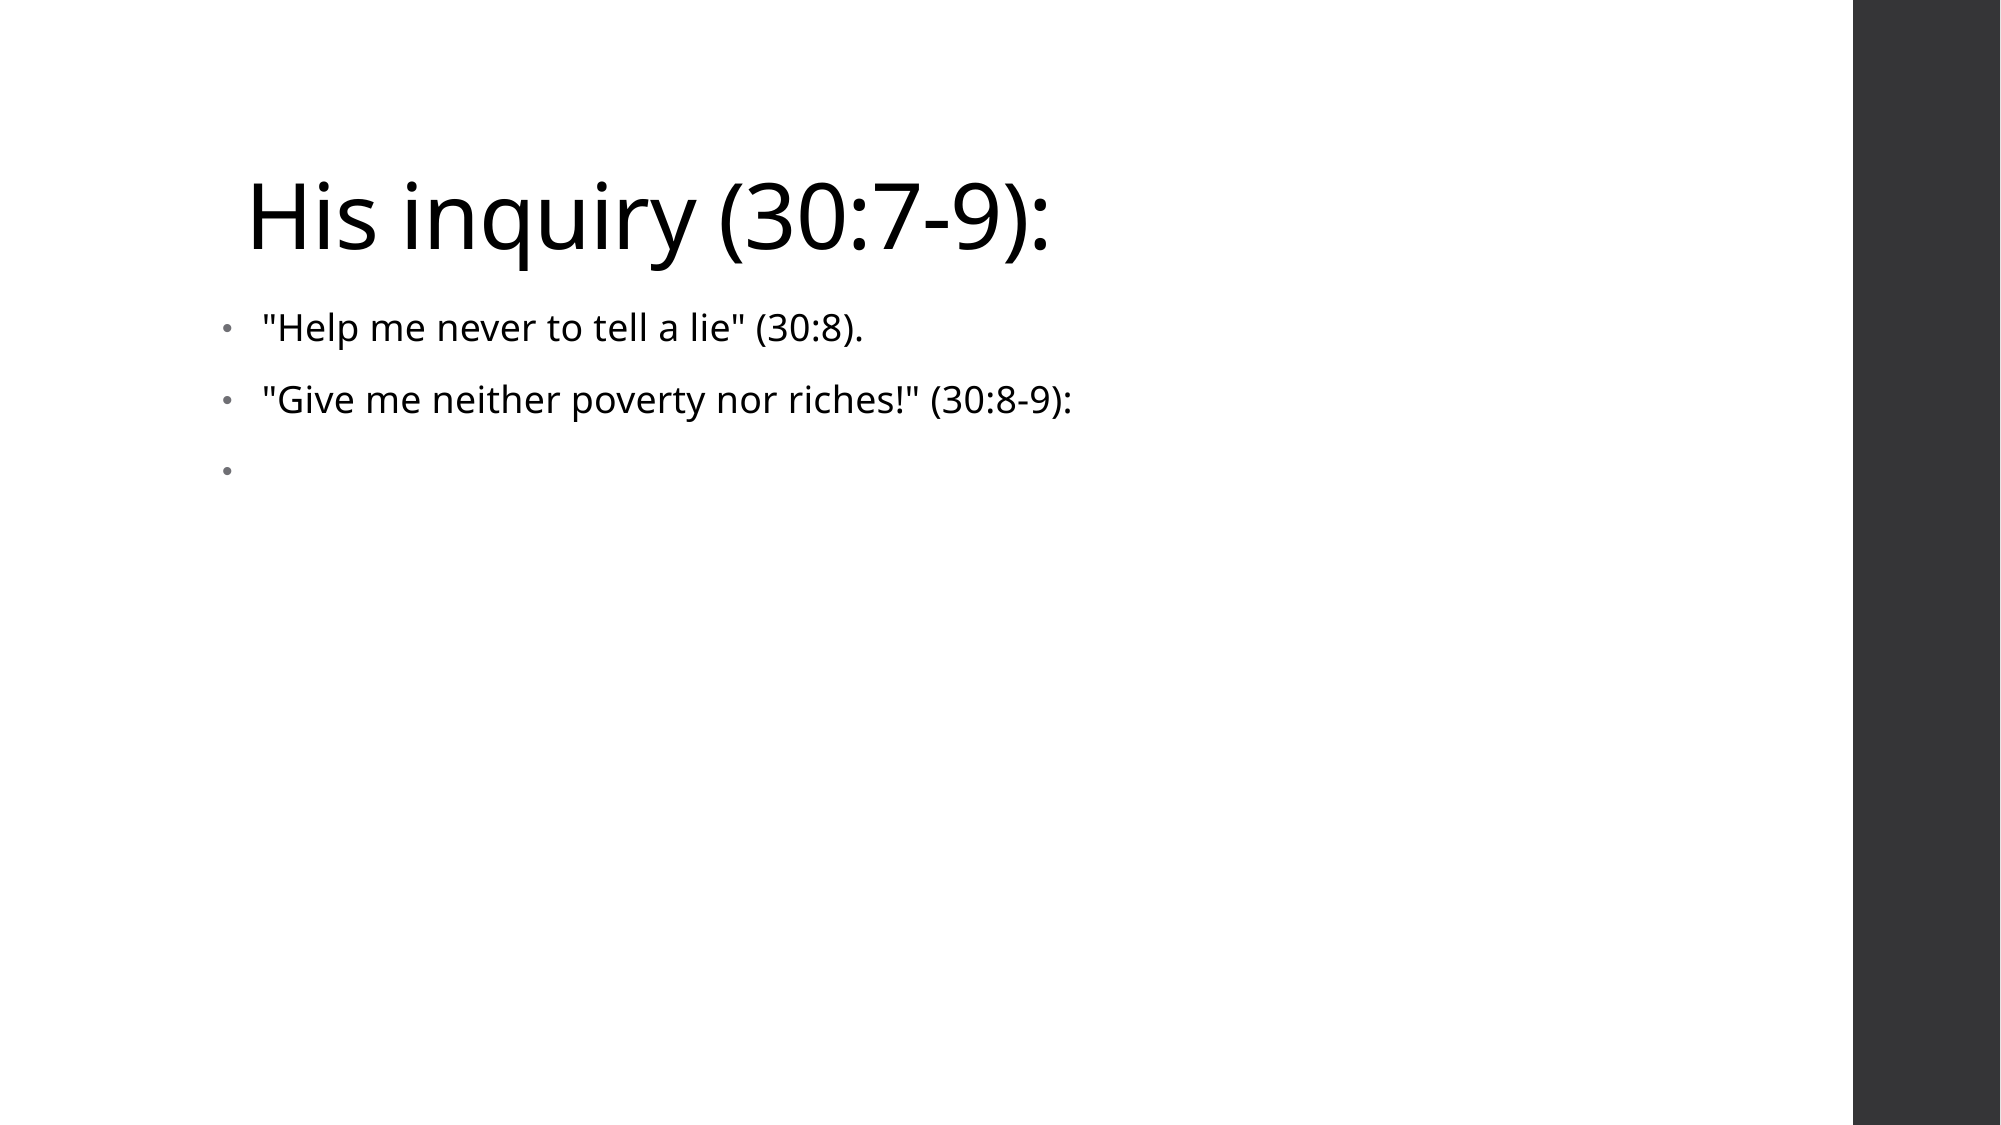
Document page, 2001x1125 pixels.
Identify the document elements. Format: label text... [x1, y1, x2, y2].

list "Help me never to tell a lie" (30:8). "Give me neither poverty nor riches!" (30:8-9): [206, 299, 1617, 1014]
title His inquiry (30:7-9): [206, 60, 1797, 278]
